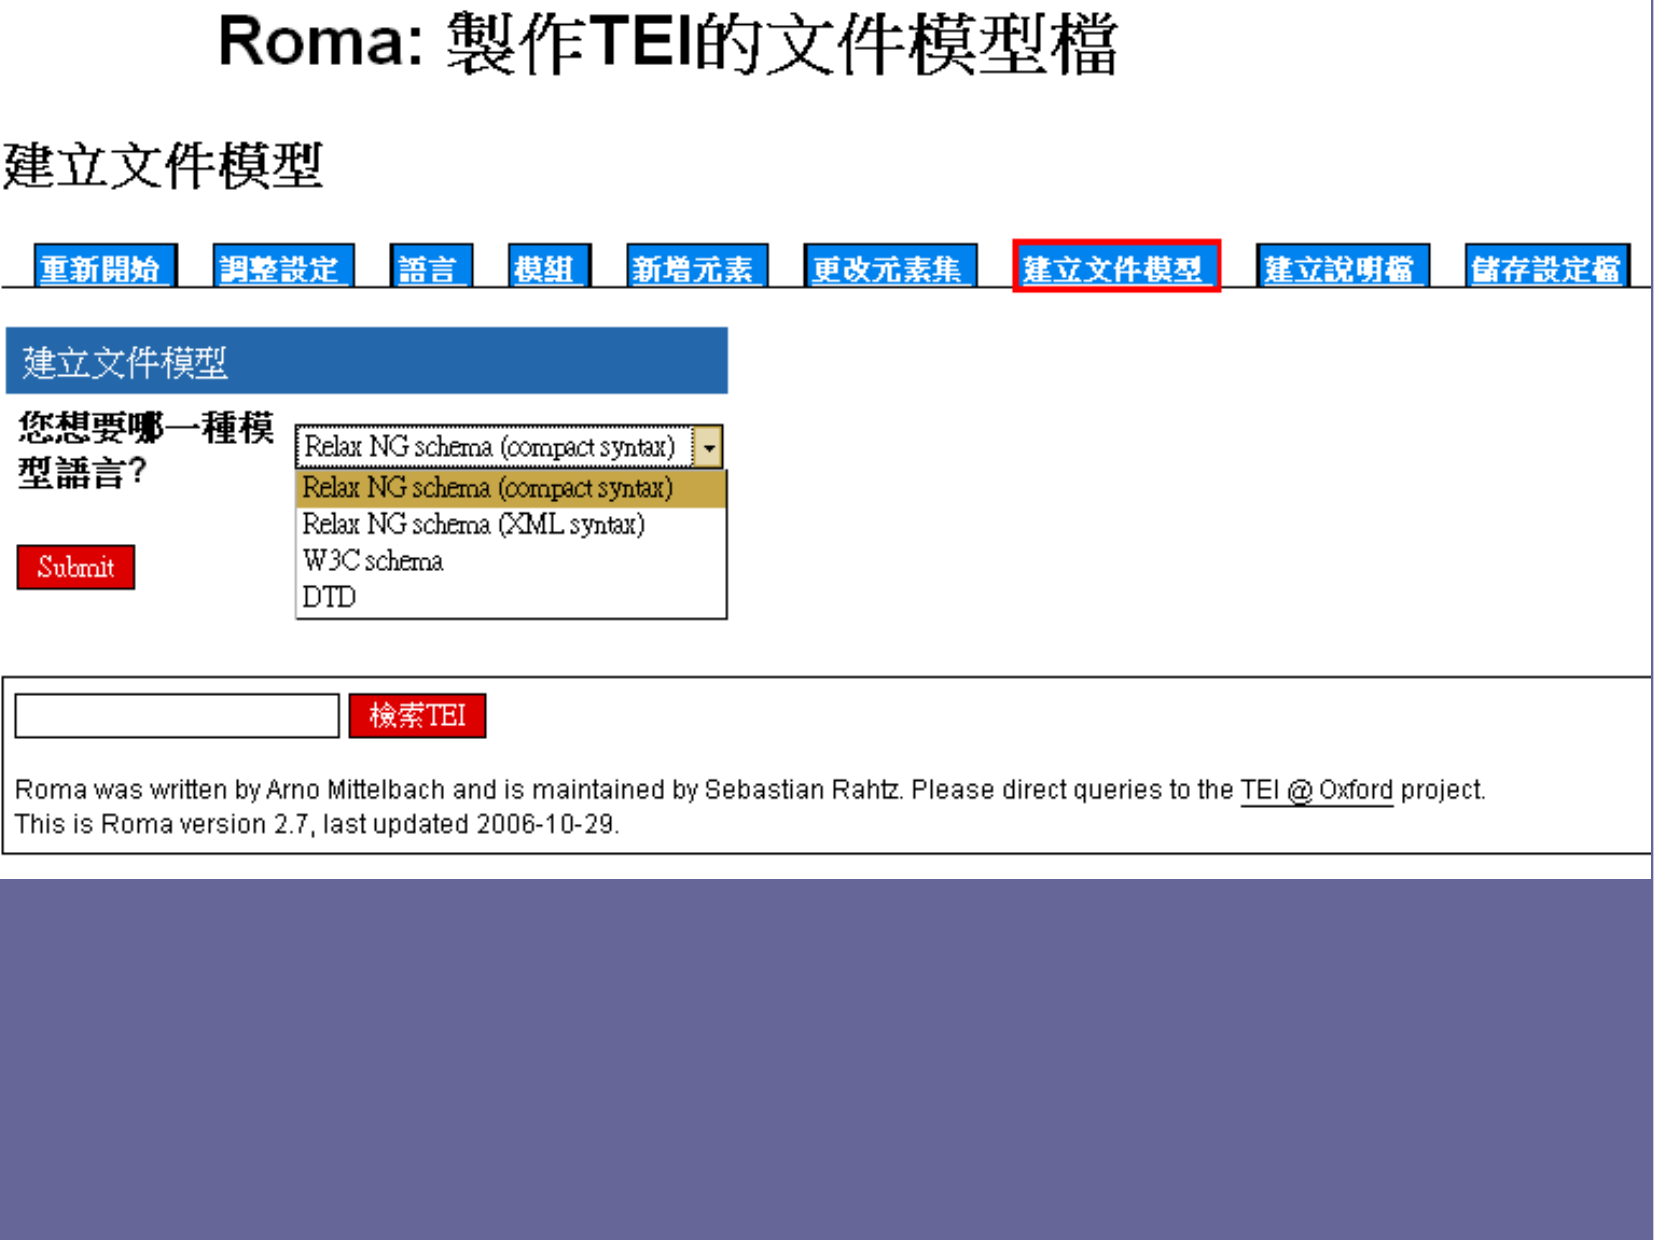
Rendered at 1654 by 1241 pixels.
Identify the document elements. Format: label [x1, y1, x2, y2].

picture [0, 0, 1651, 880]
